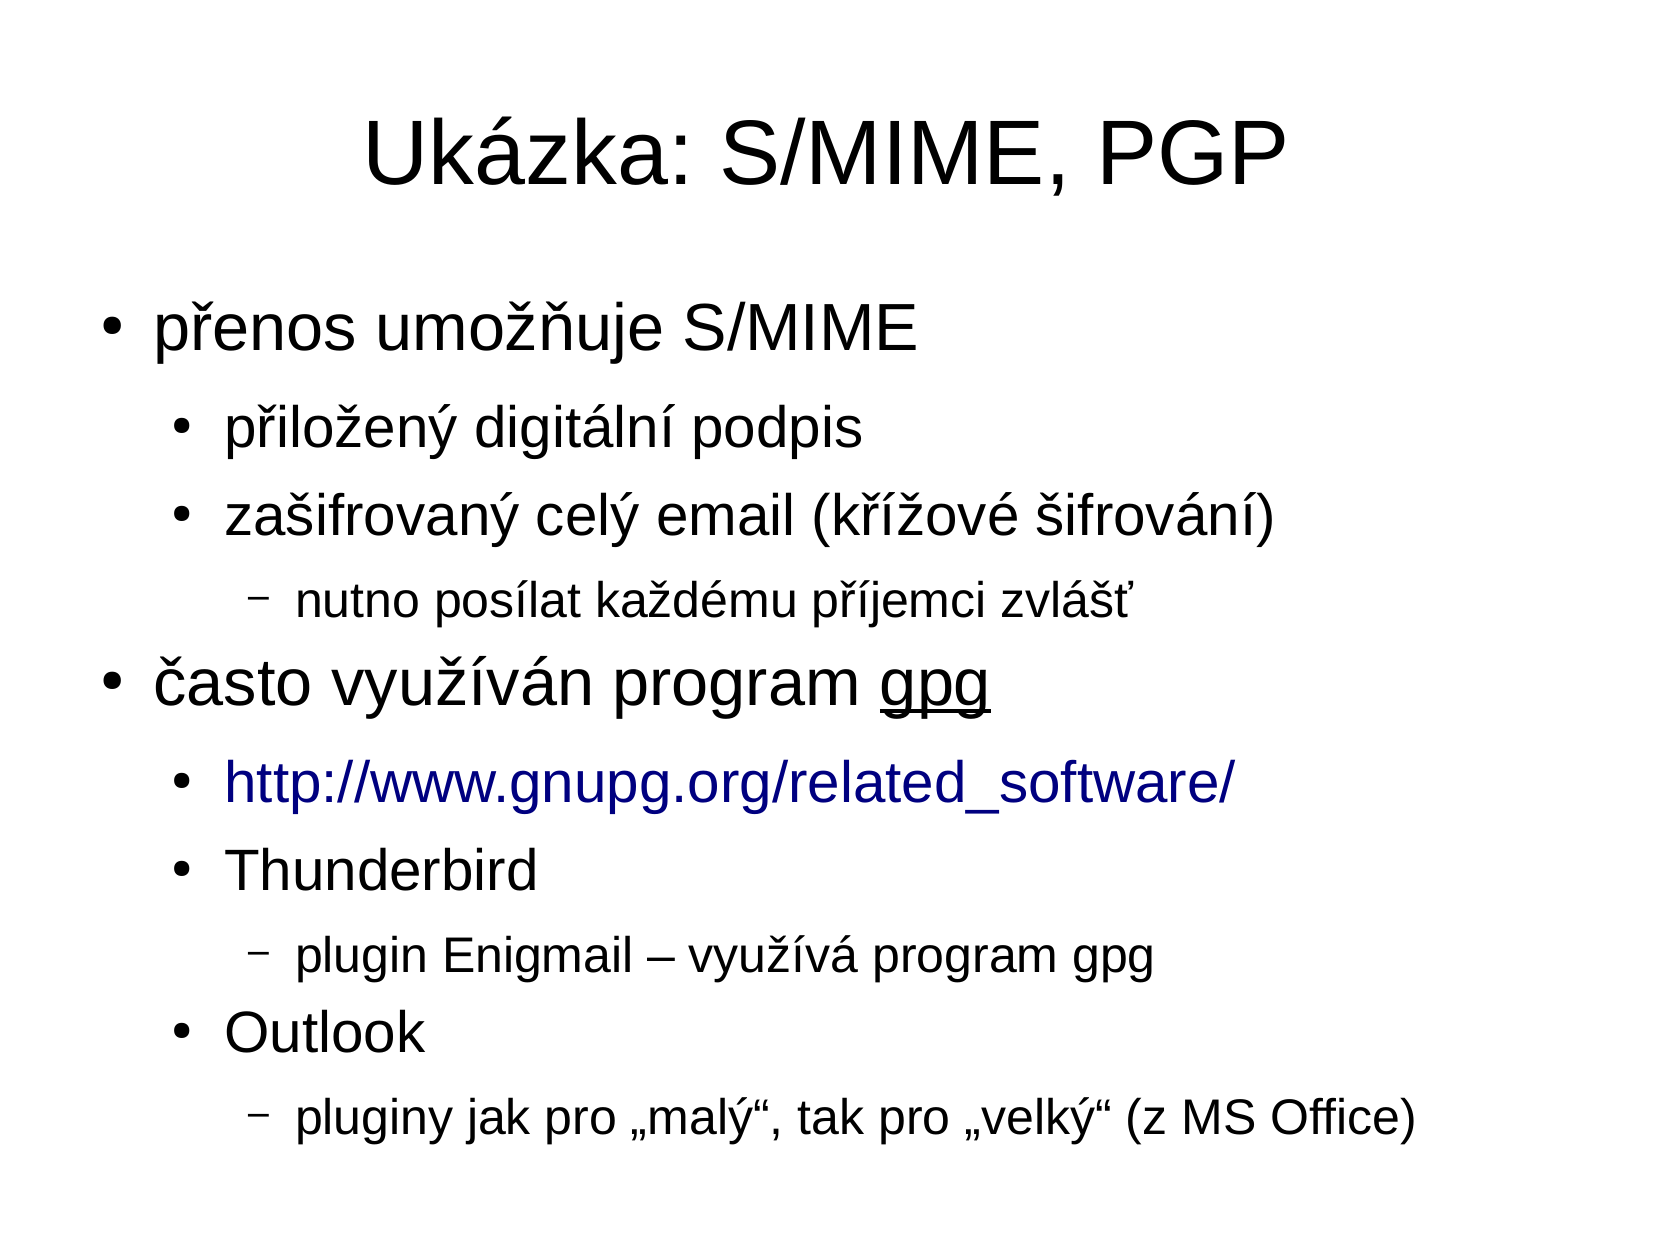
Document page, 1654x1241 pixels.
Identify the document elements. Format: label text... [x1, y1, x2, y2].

list přenos umožňuje S/MIME přiložený digitální podpis zašifrovaný celý email (křížové šifrování) nutno posílat každému příjemci zvlášť často využíván program gpg http://www.gnupg.org/related_software/ Thunderbird plugin Enigmail – využívá program gpg Outlook pluginy jak pro „malý“, tak pro „velký“ (z MS Office) [82, 290, 1571, 1145]
title Ukázka: S/MIME, PGP [82, 56, 1571, 250]
